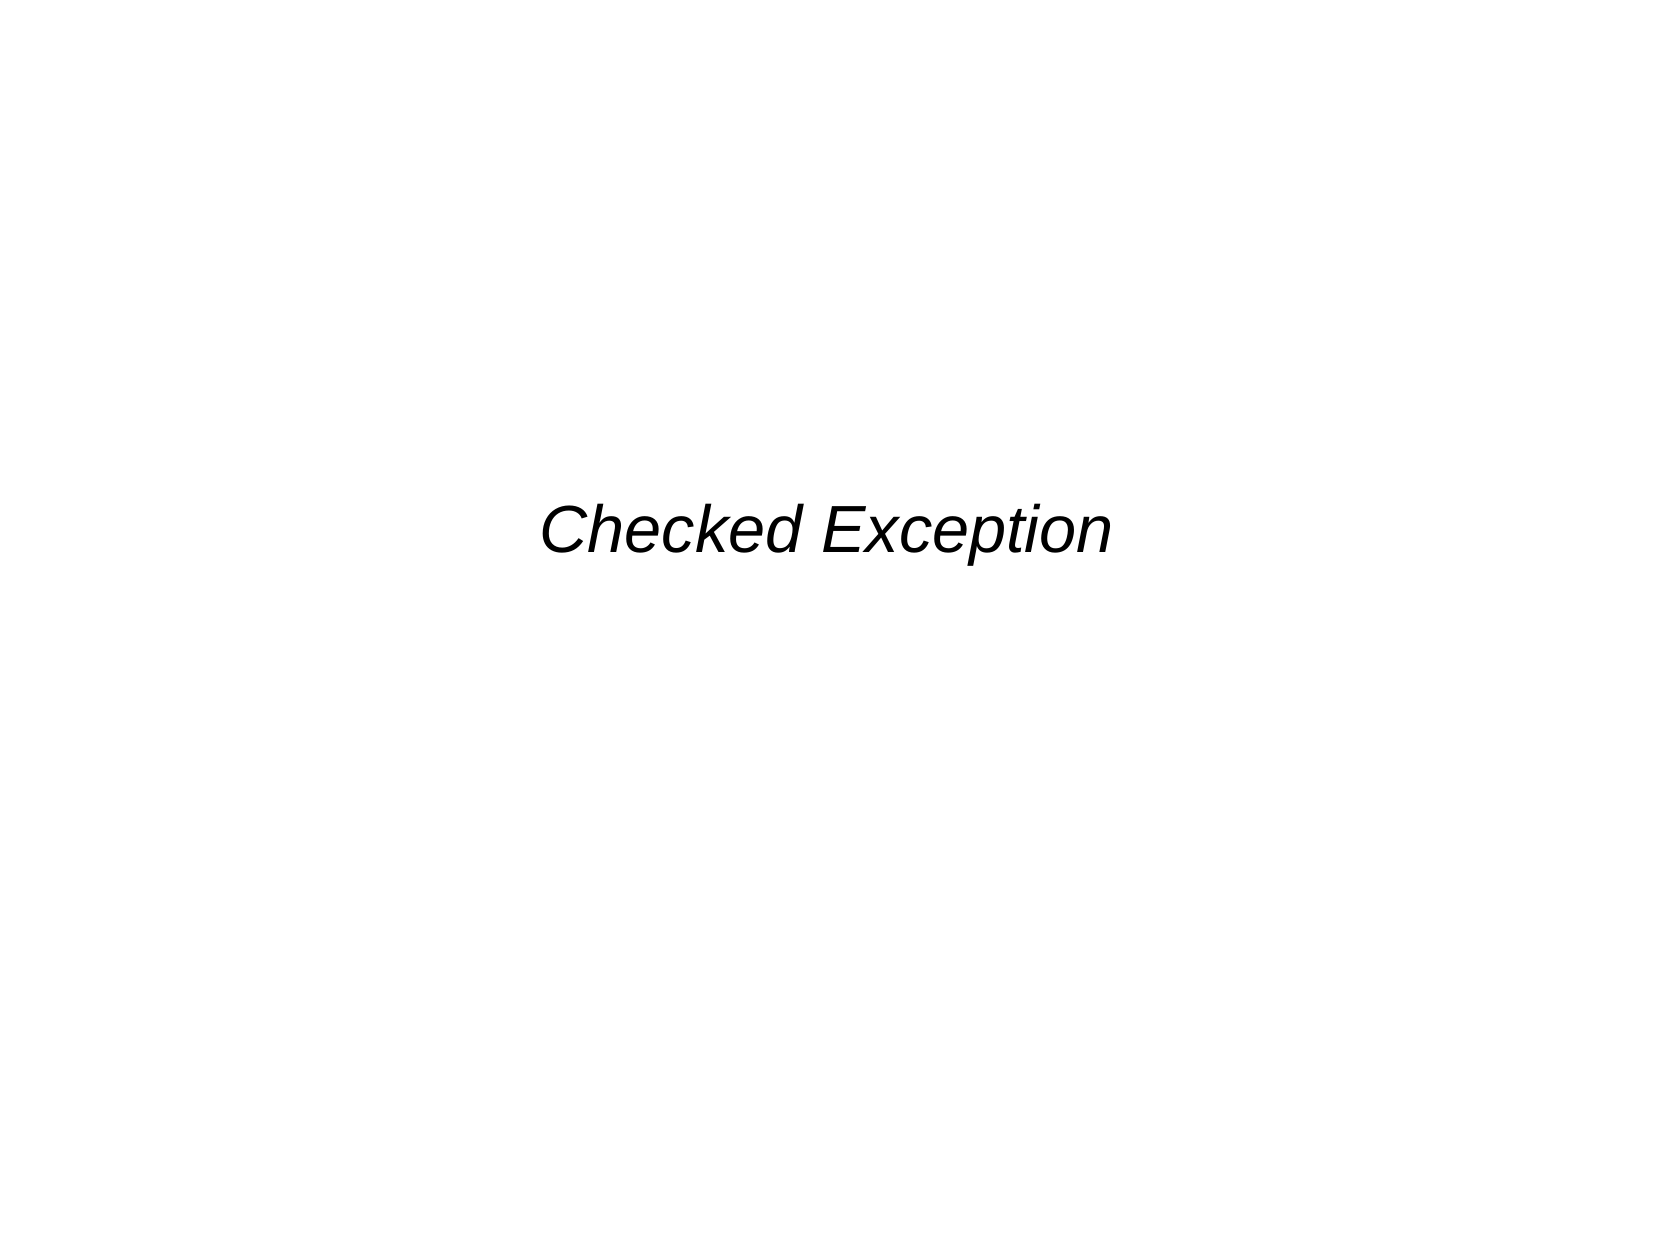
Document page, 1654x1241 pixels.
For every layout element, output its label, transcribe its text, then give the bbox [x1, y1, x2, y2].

subtitle Checked Exception [82, 49, 1571, 1010]
